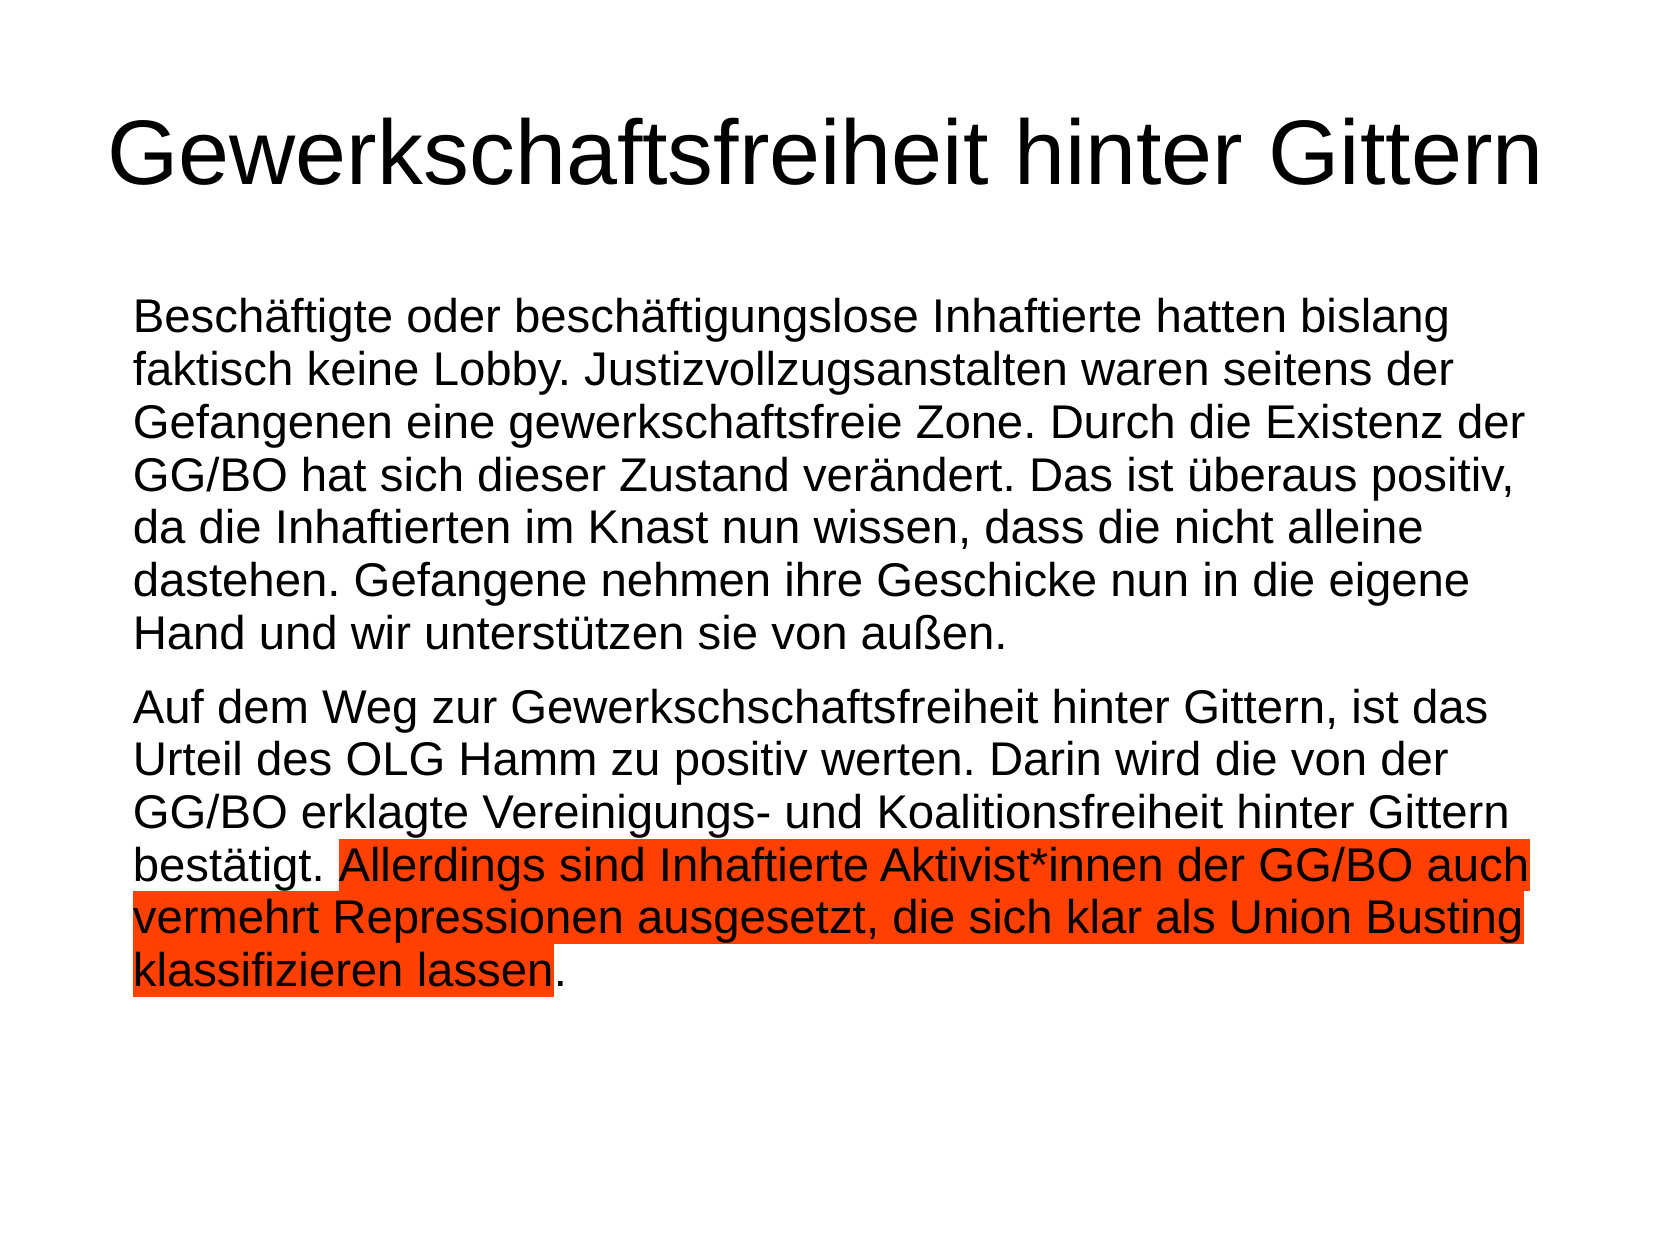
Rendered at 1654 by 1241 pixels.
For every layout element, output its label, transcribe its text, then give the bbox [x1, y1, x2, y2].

title Gewerkschaftsfreiheit hinter Gittern [82, 49, 1571, 257]
list Beschäftigte oder beschäftigungslose Inhaftierte hatten bislang faktisch keine Lobby. Justizvollzugsanstalten waren seitens der Gefangenen eine gewerkschaftsfreie Zone. Durch die Existenz der GG/BO hat sich dieser Zustand verändert. Das ist überaus positiv, da die Inhaftierten im Knast nun wissen, dass die nicht alleine dastehen. Gefangene nehmen ihre Geschicke nun in die eigene Hand und wir unterstützen sie von außen. Auf dem Weg zur Gewerkschschaftsfreiheit hinter Gittern, ist das Urteil des OLG Hamm zu positiv werten. Darin wird die von der GG/BO erklagte Vereinigungs- und Koalitionsfreiheit hinter Gittern bestätigt. Allerdings sind Inhaftierte Aktivist*innen der GG/BO auch vermehrt Repressionen ausgesetzt, die sich klar als Union Busting klassifizieren lassen. [82, 290, 1571, 1010]
